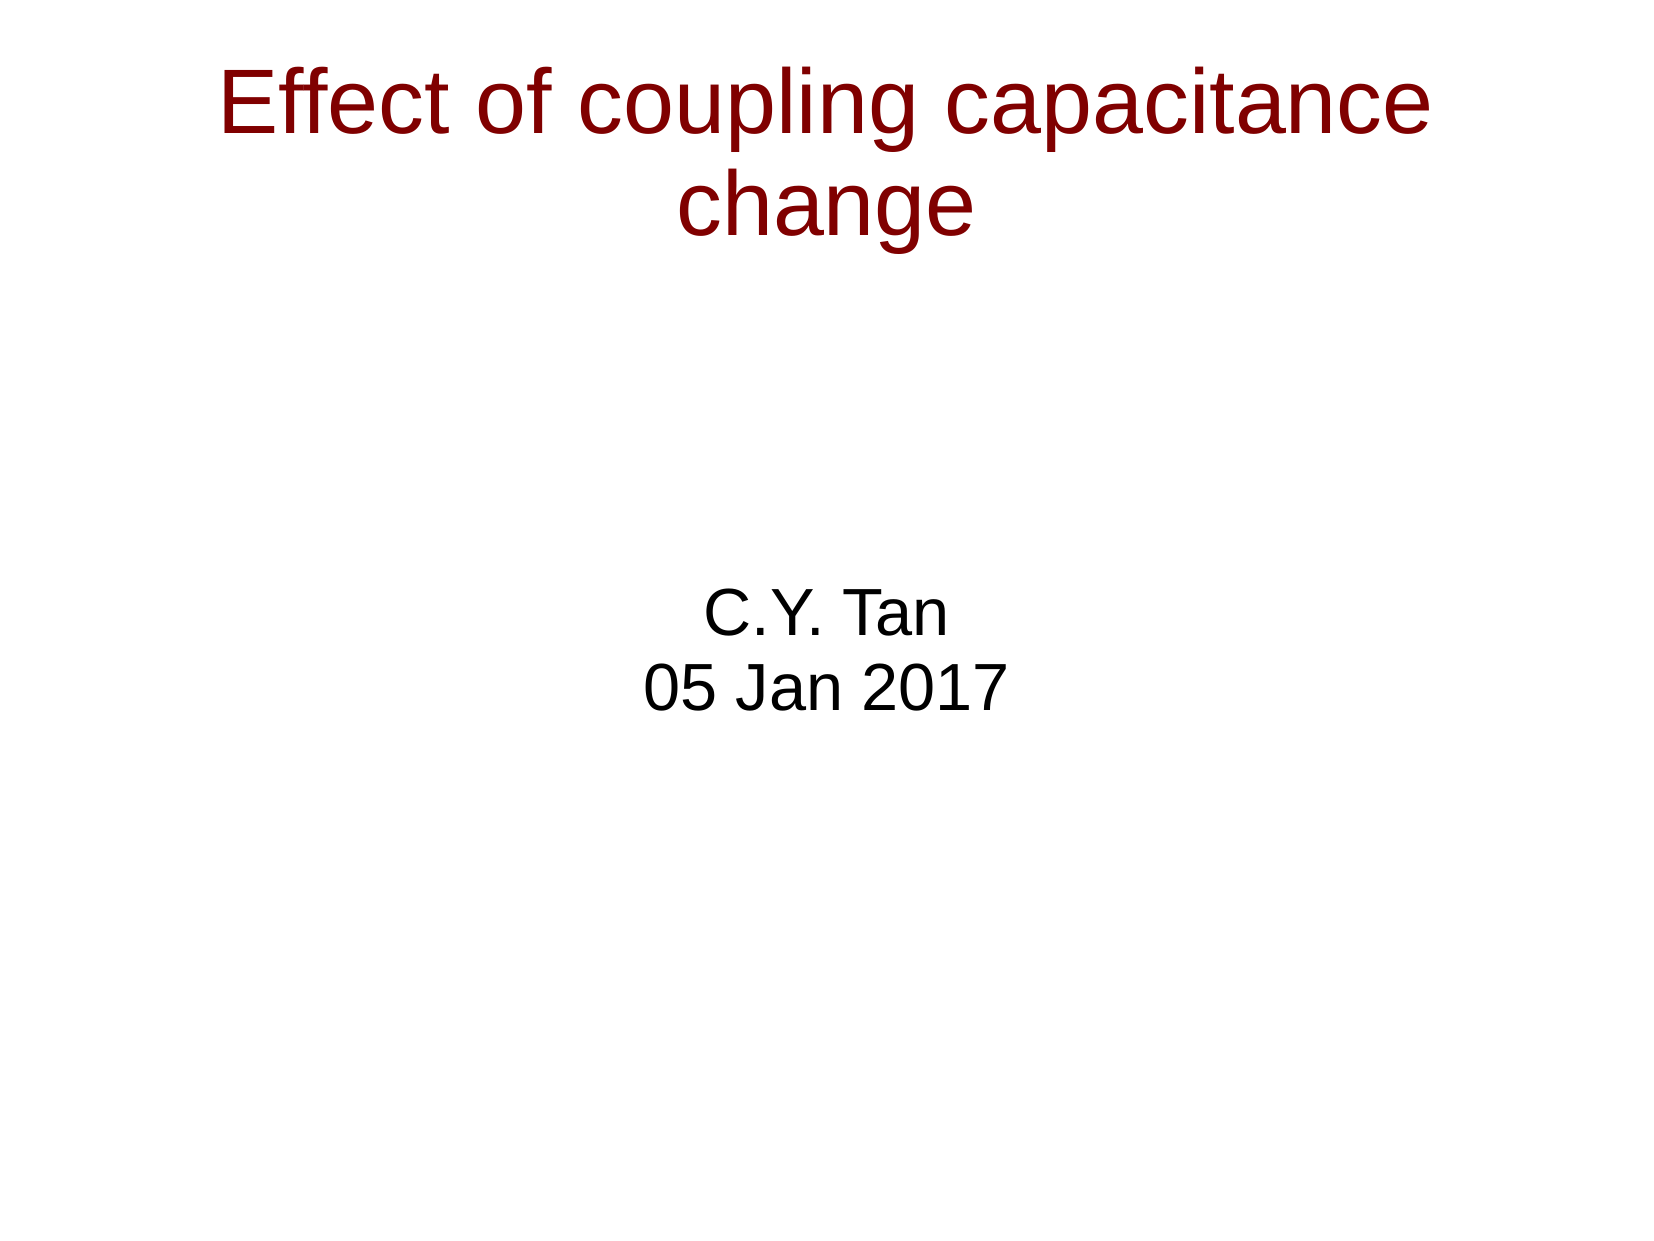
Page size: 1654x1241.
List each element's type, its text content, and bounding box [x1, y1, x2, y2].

title Effect of coupling capacitance change [82, 49, 1571, 257]
subtitle C.Y. Tan 05 Jan 2017 [82, 290, 1571, 1010]
